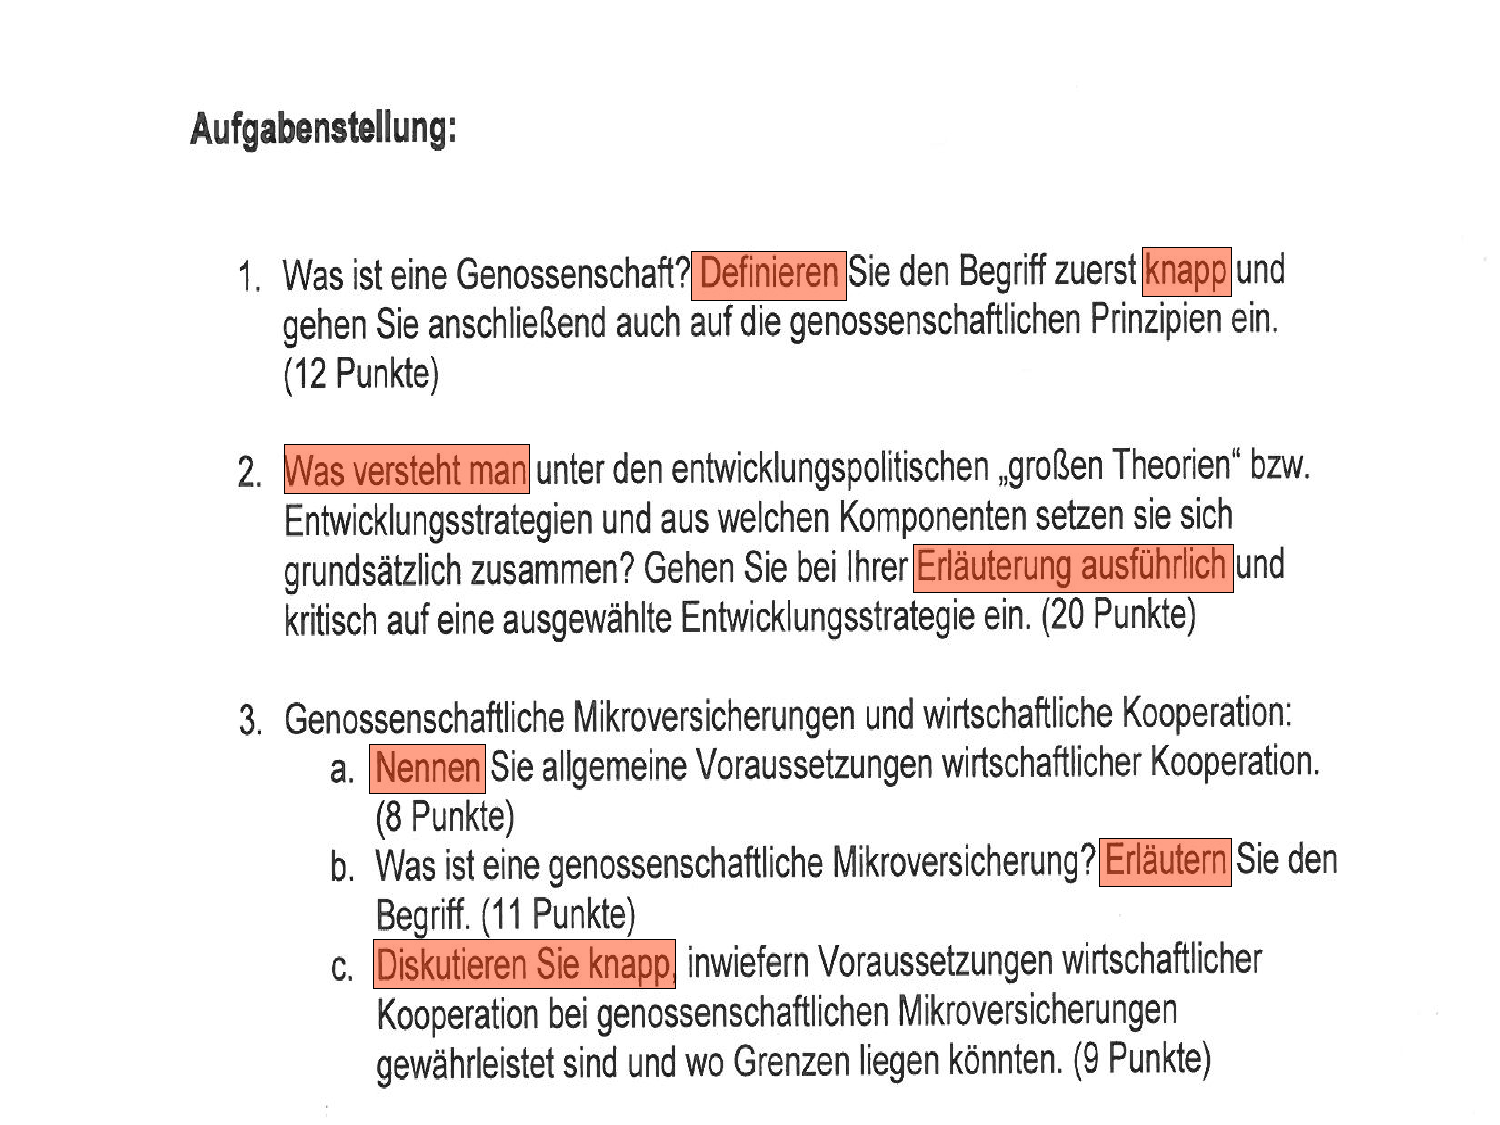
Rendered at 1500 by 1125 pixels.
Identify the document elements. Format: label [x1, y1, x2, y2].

text_box [913, 544, 1234, 593]
text_box [691, 251, 847, 301]
text_box [373, 939, 676, 989]
text_box [1099, 838, 1232, 887]
text_box [1142, 247, 1232, 297]
picture [0, 0, 1500, 1125]
text_box [284, 444, 530, 494]
text_box [369, 744, 486, 794]
